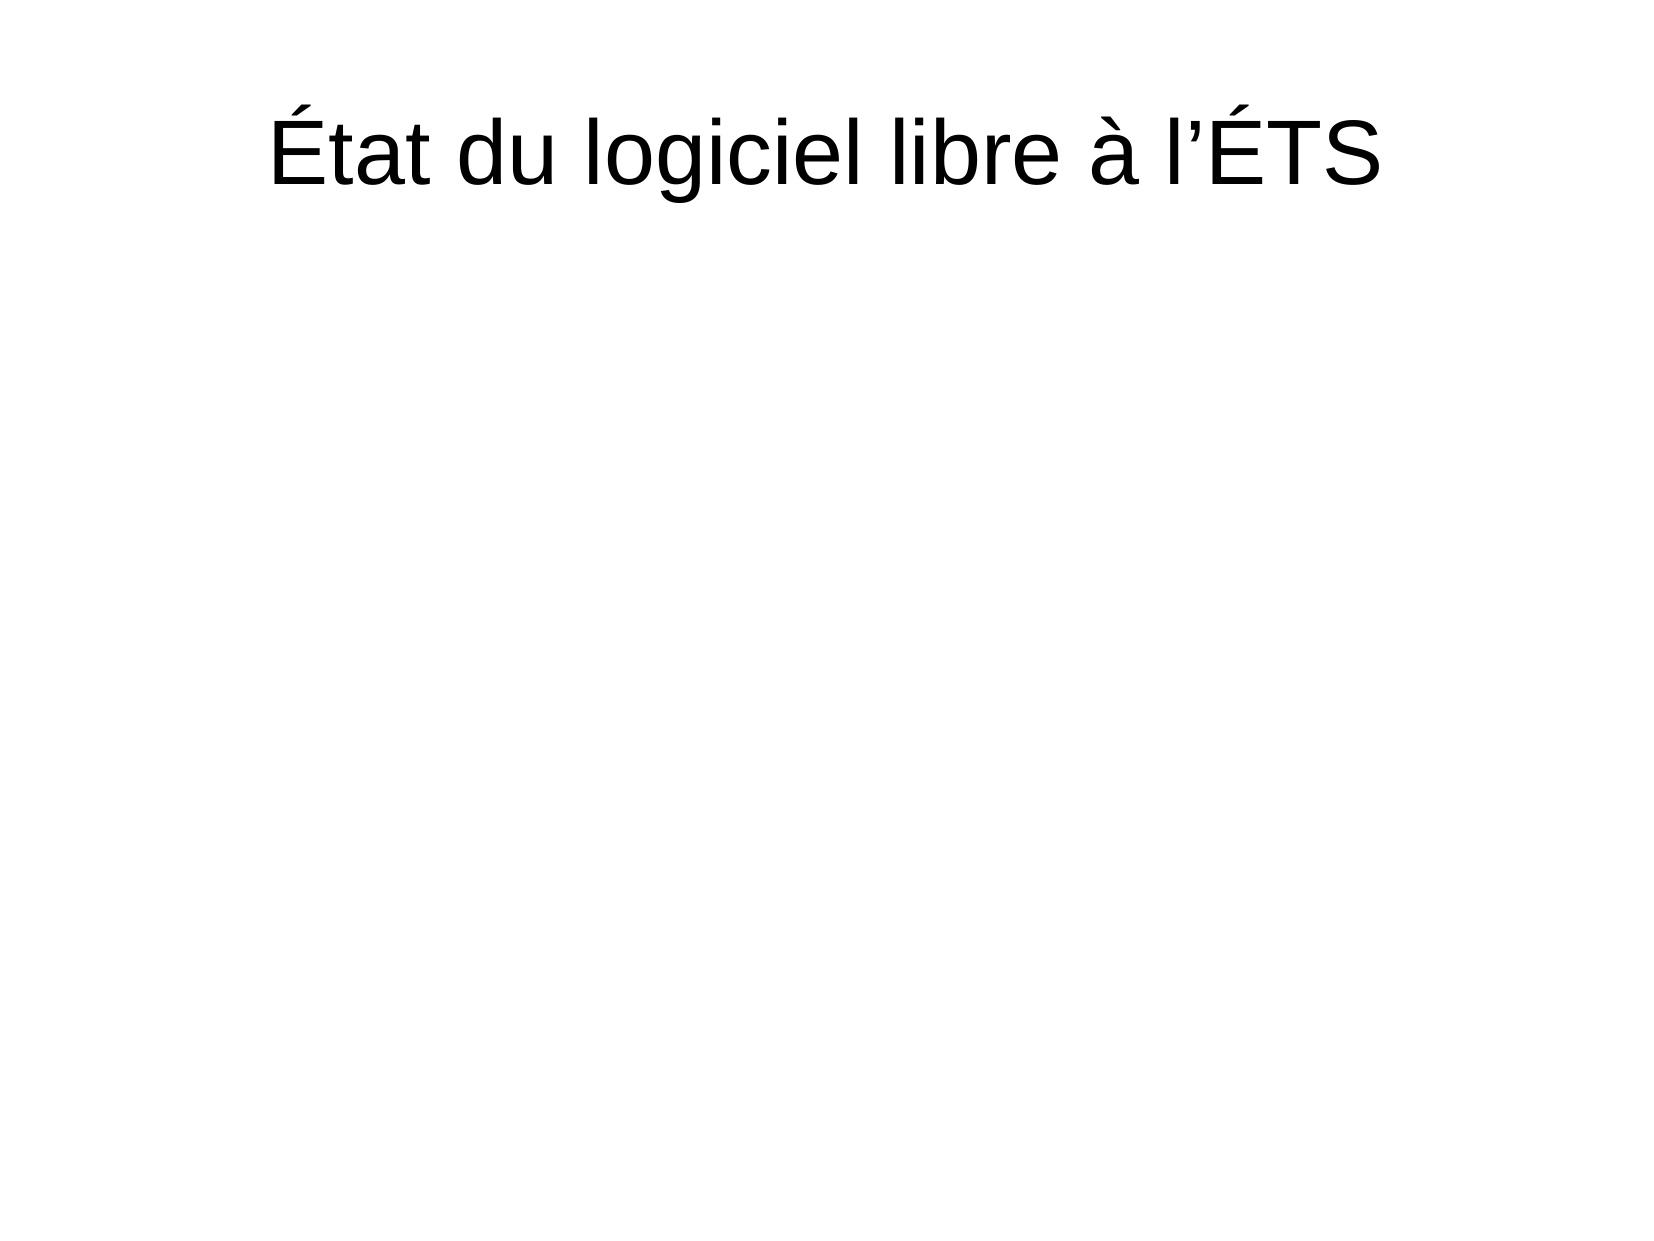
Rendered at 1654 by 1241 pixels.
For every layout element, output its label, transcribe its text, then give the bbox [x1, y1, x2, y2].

title État du logiciel libre à l’ÉTS [82, 49, 1571, 257]
